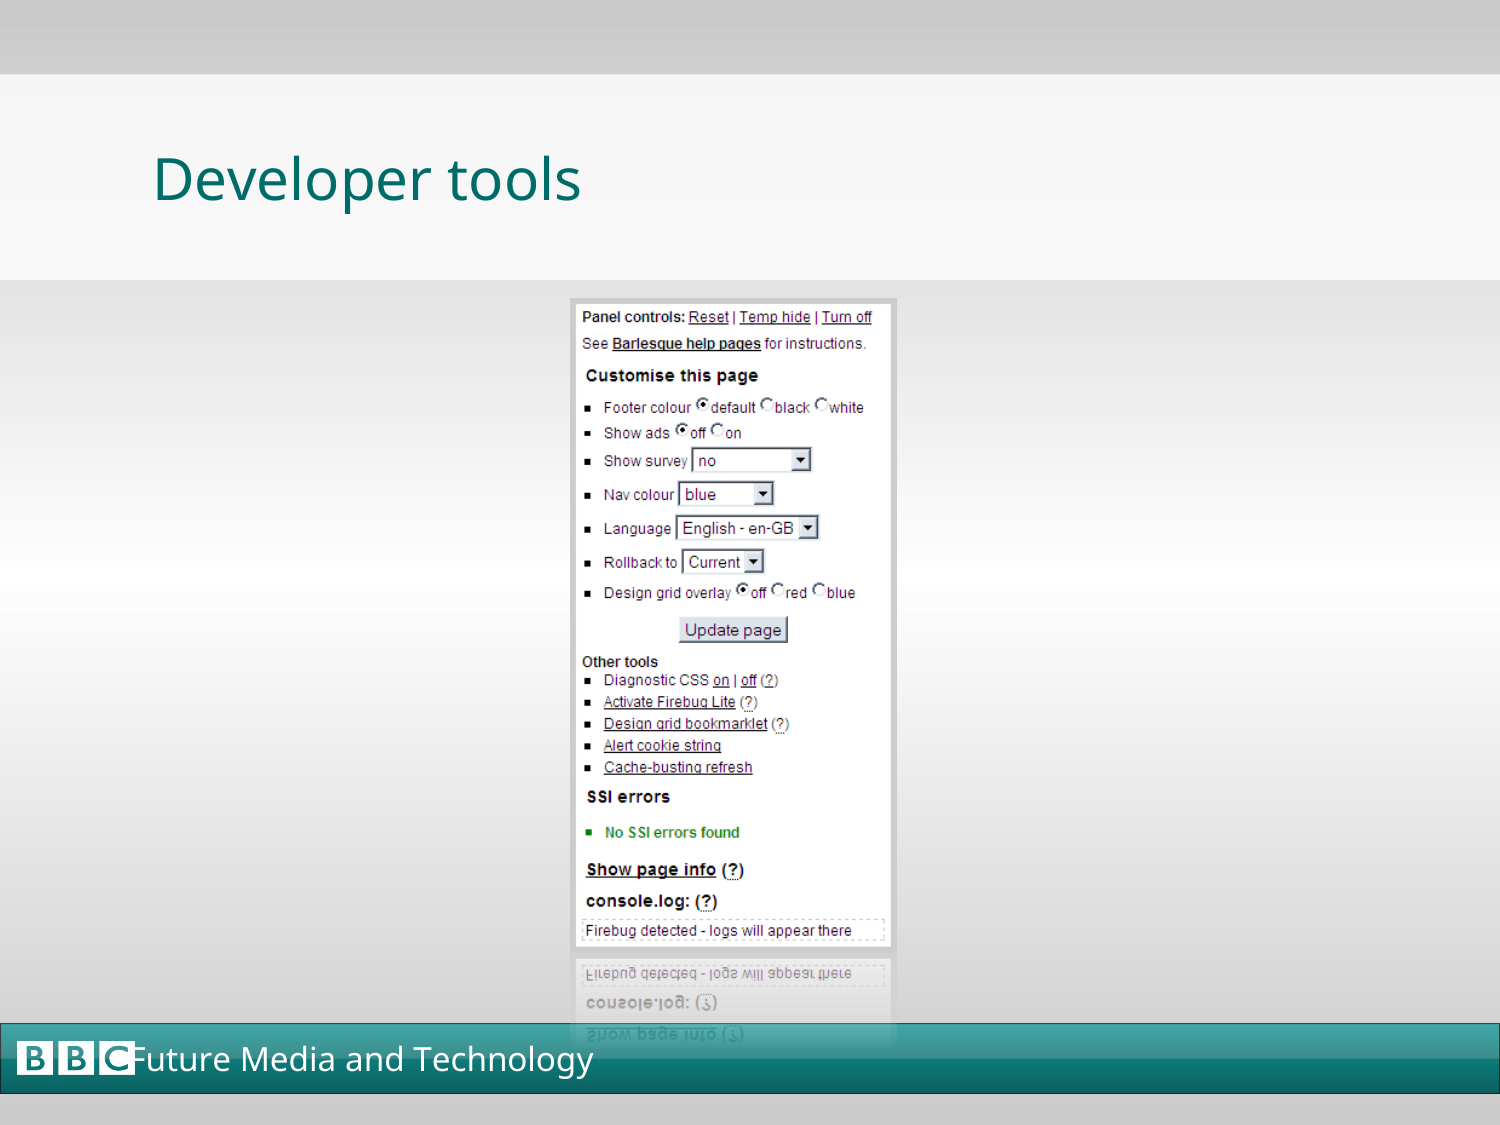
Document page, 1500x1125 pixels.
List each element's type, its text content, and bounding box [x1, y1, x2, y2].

picture [0, 281, 1500, 1086]
picture [17, 1041, 135, 1075]
picture [0, 1094, 1500, 1125]
title Developer tools [137, 84, 1426, 272]
picture [0, 0, 1500, 74]
